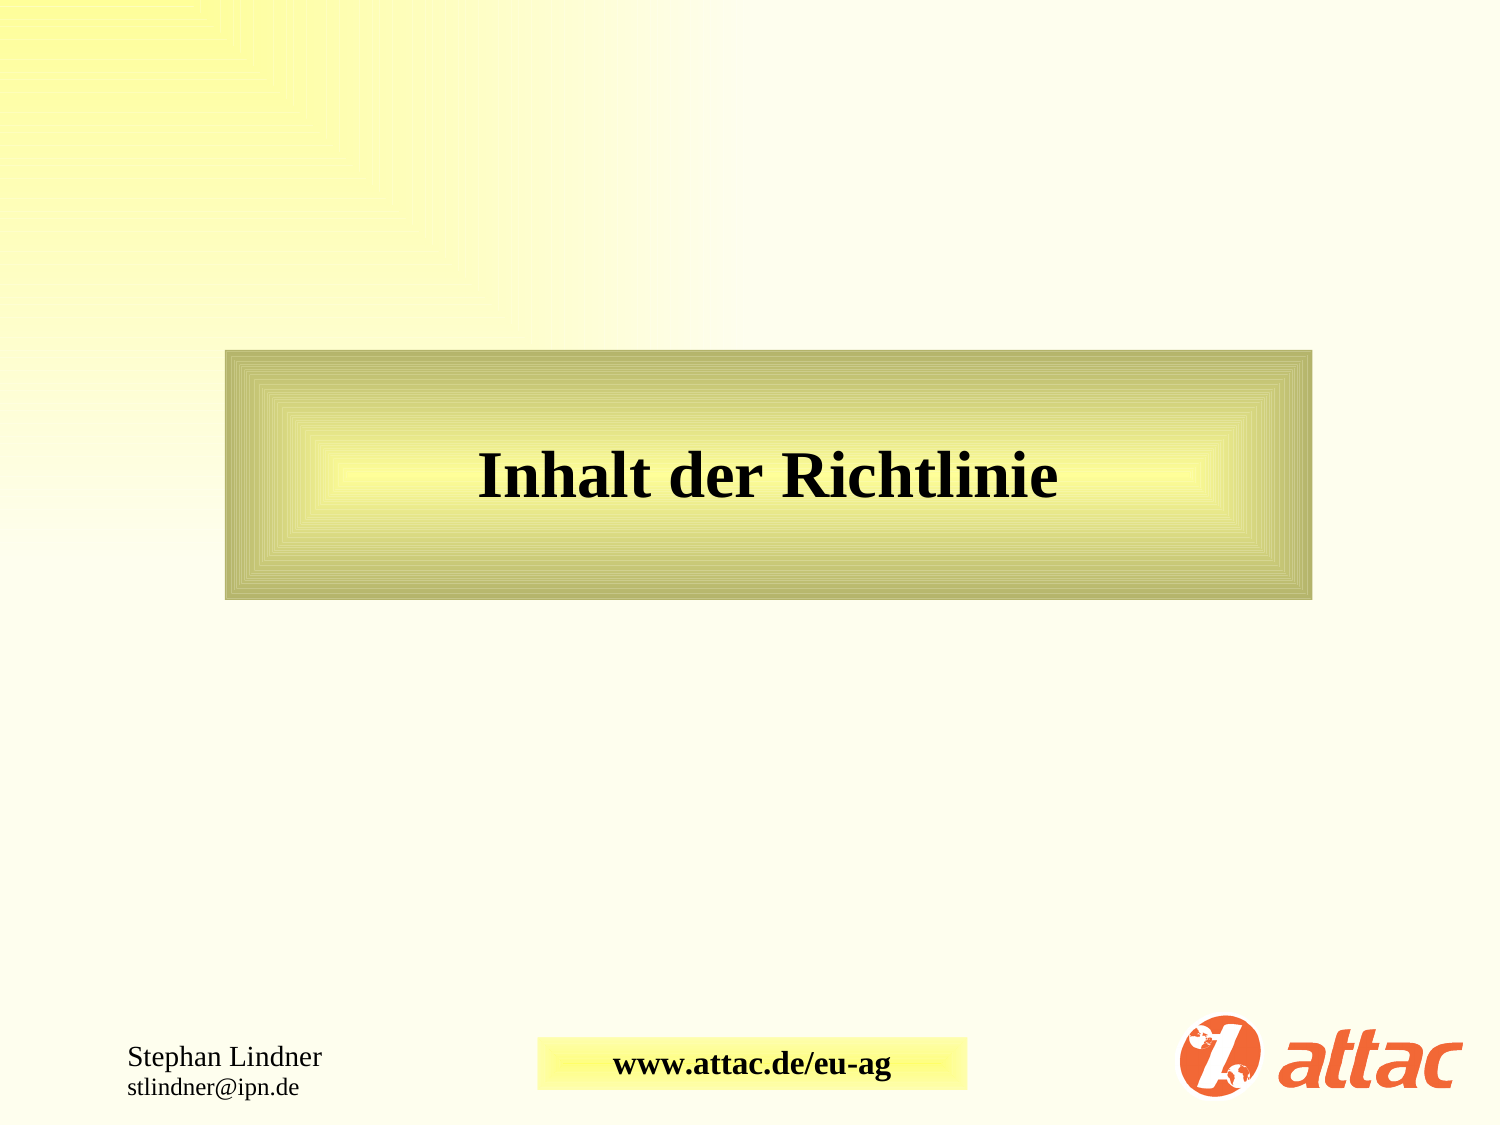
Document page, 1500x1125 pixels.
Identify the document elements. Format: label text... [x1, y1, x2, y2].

picture [1175, 1012, 1463, 1101]
text_box Stephan Lindner stlindner@ipn.de [112, 1032, 338, 1109]
text_box www.attac.de/eu-ag [537, 1037, 968, 1090]
title Inhalt der Richtlinie [224, 349, 1313, 601]
